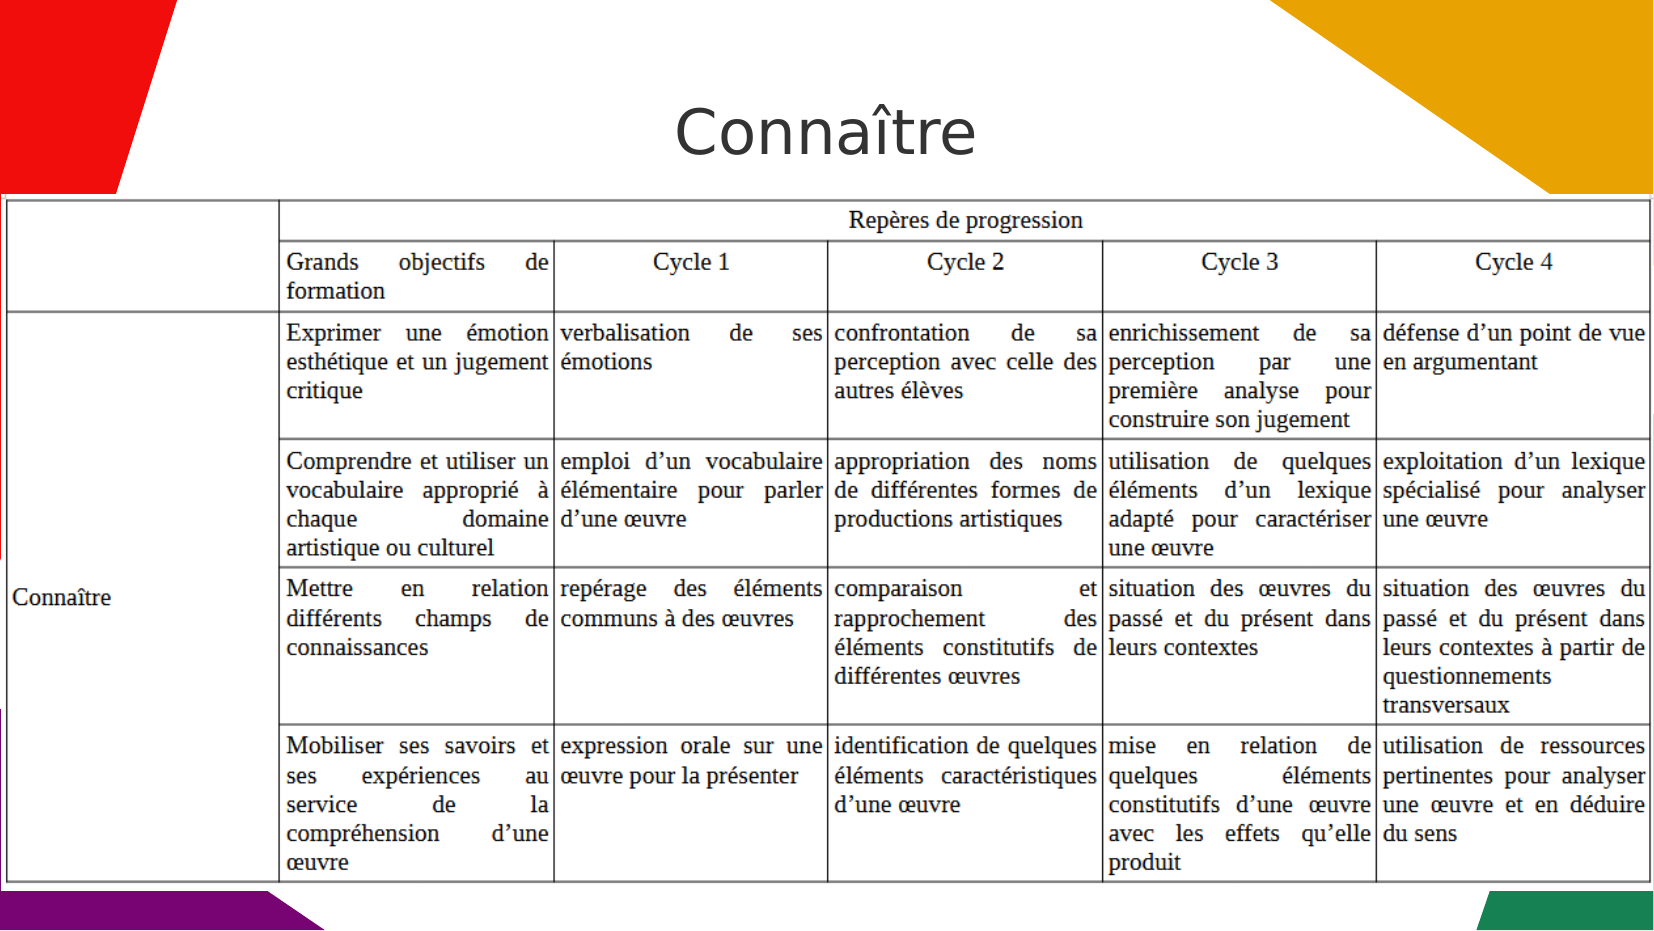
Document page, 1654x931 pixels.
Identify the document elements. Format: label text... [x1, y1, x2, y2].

picture [1, 194, 1654, 891]
title Connaître [118, 59, 1536, 194]
